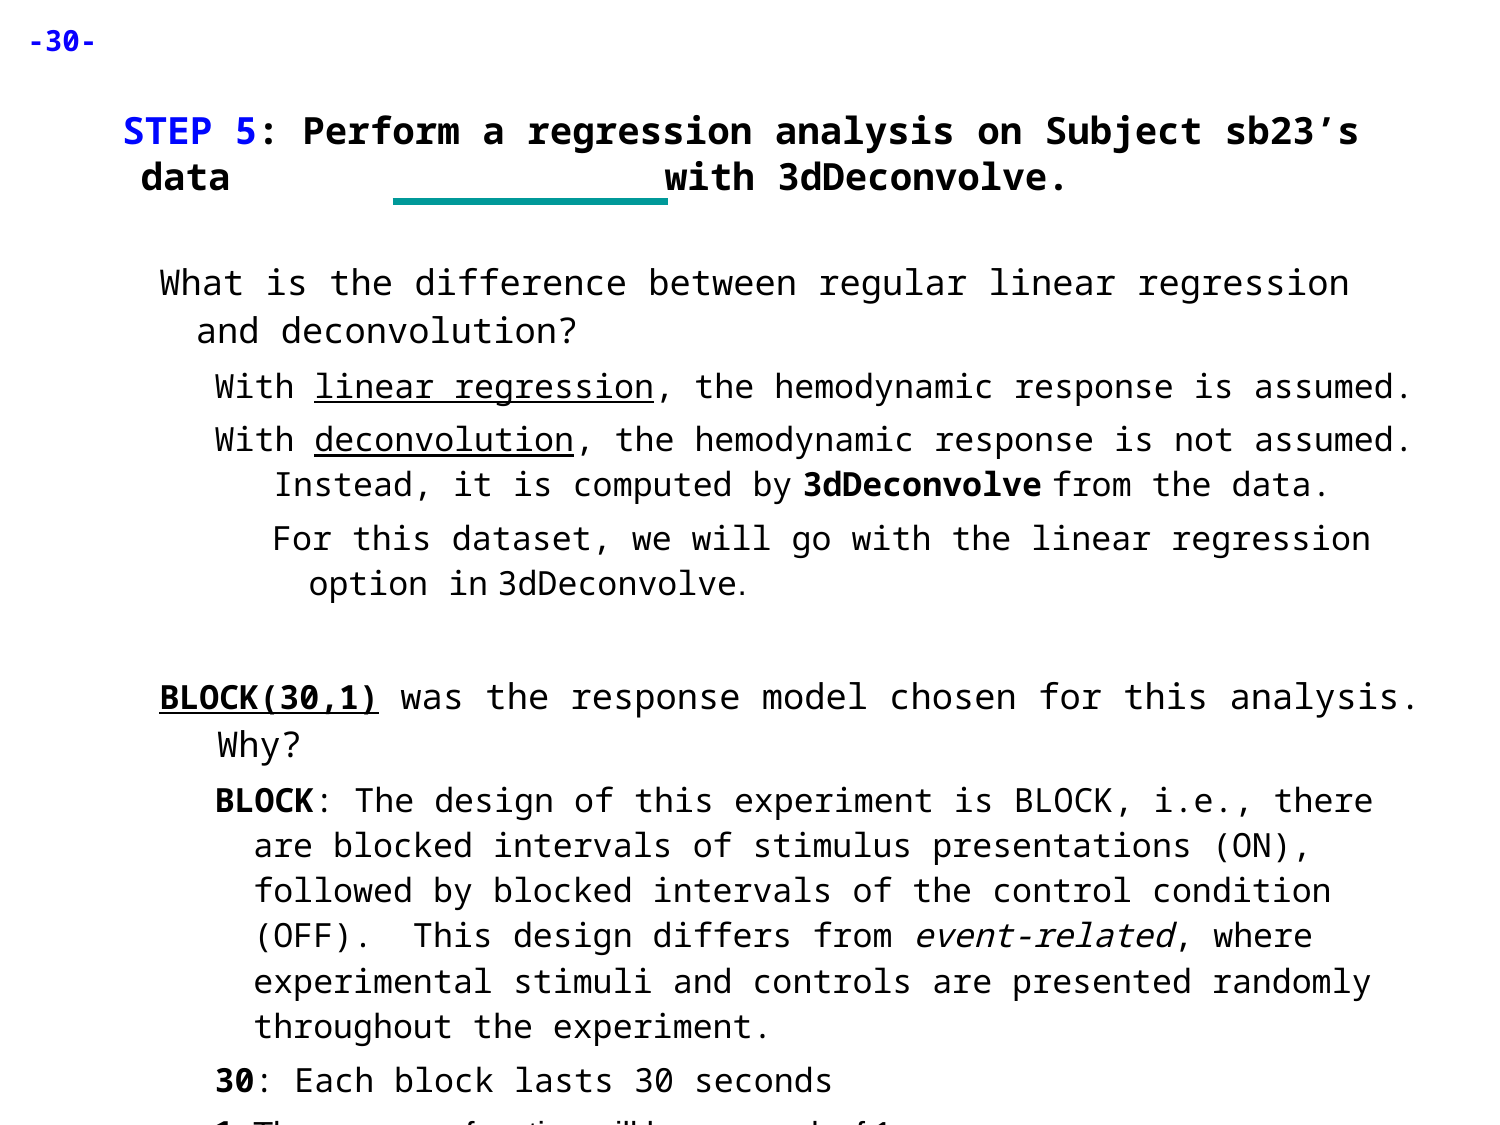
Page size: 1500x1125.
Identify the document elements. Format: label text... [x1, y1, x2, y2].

list STEP 5: Perform a regression analysis on Subject sb23’s data with 3dDeconvolve. What is the difference between regular linear regression and deconvolution? With linear regression, the hemodynamic response is assumed. With deconvolution, the hemodynamic response is not assumed. Instead, it is computed by 3dDeconvolve from the data. For this dataset, we will go with the linear regression option in 3dDeconvolve. BLOCK(30,1) was the response model chosen for this analysis. Why? BLOCK: The design of this experiment is BLOCK, i.e., there are blocked intervals of stimulus presentations (ON), followed by blocked intervals of the control condition (OFF). This design differs from event-related, where experimental stimuli and controls are presented randomly throughout the experiment. 30: Each block lasts 30 seconds 1: The response function will have a peak of 1 [87, 99, 1438, 1088]
